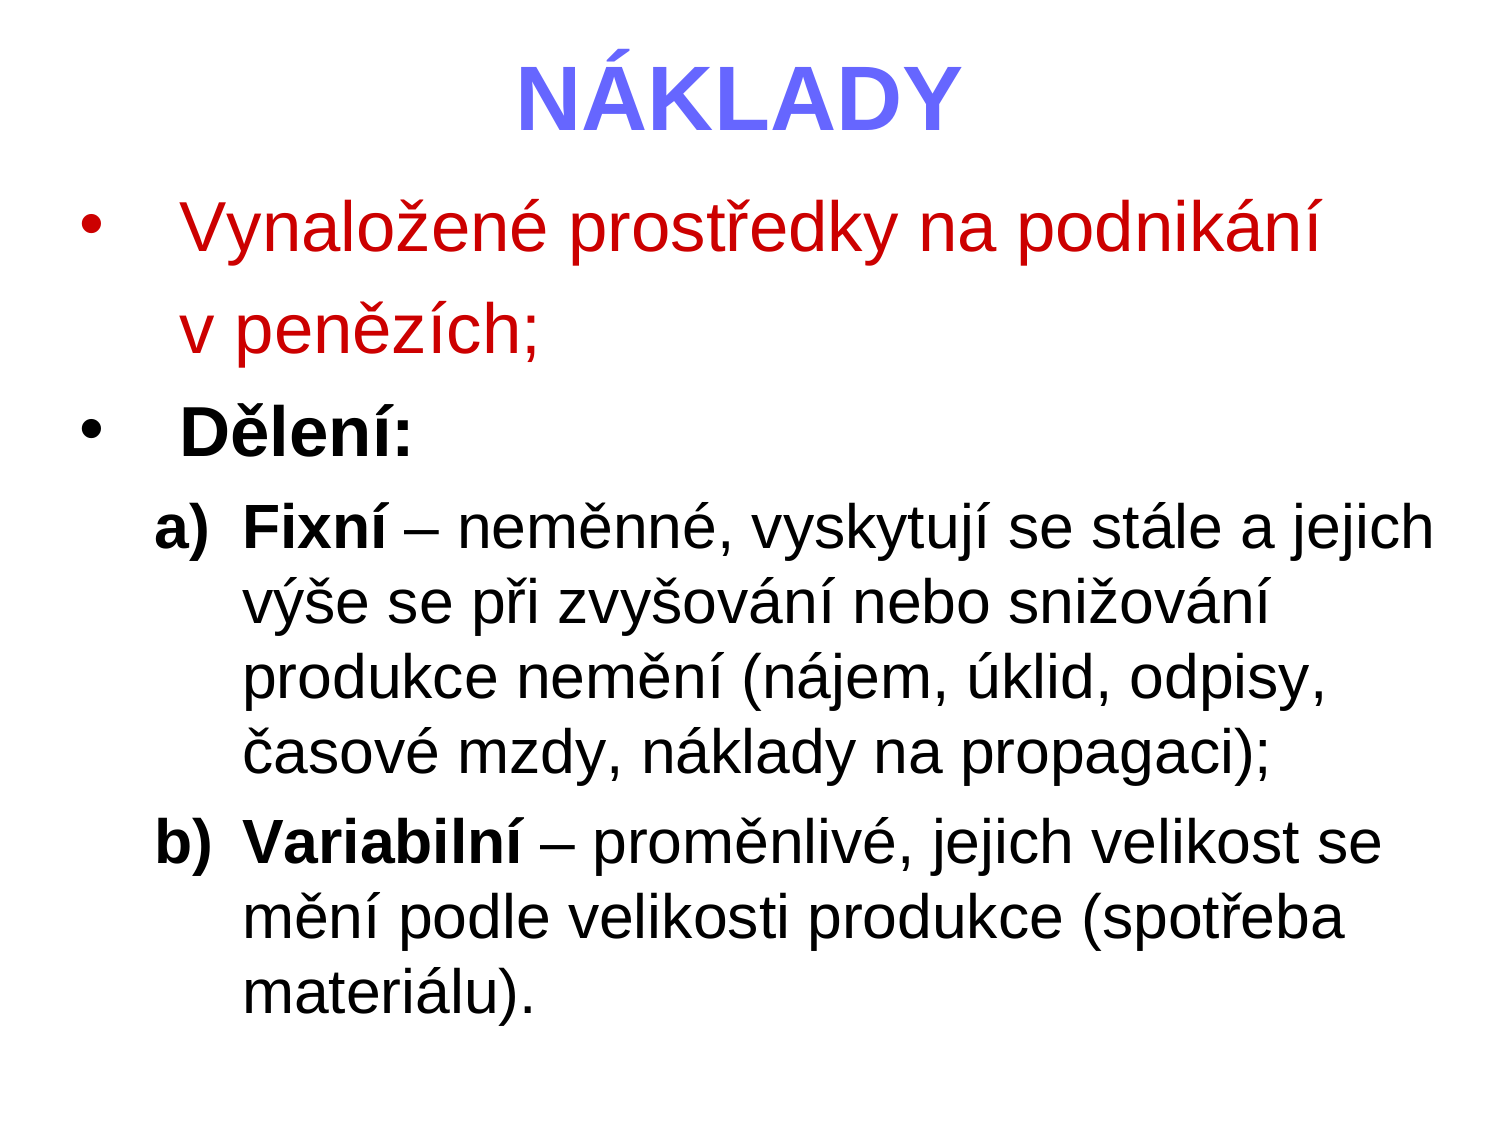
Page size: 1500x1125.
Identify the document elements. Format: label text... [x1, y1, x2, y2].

list Vynaložené prostředky na podnikání v penězích; Dělení: Fixní – neměnné, vyskytují se stále a jejich výše se při zvyšování nebo snižování produkce nemění (nájem, úklid, odpisy, časové mzdy, náklady na propagaci); Variabilní – proměnlivé, jejich velikost se mění podle velikosti produkce (spotřeba materiálu). [64, 172, 1459, 1125]
title NÁKLADY [64, 0, 1415, 172]
